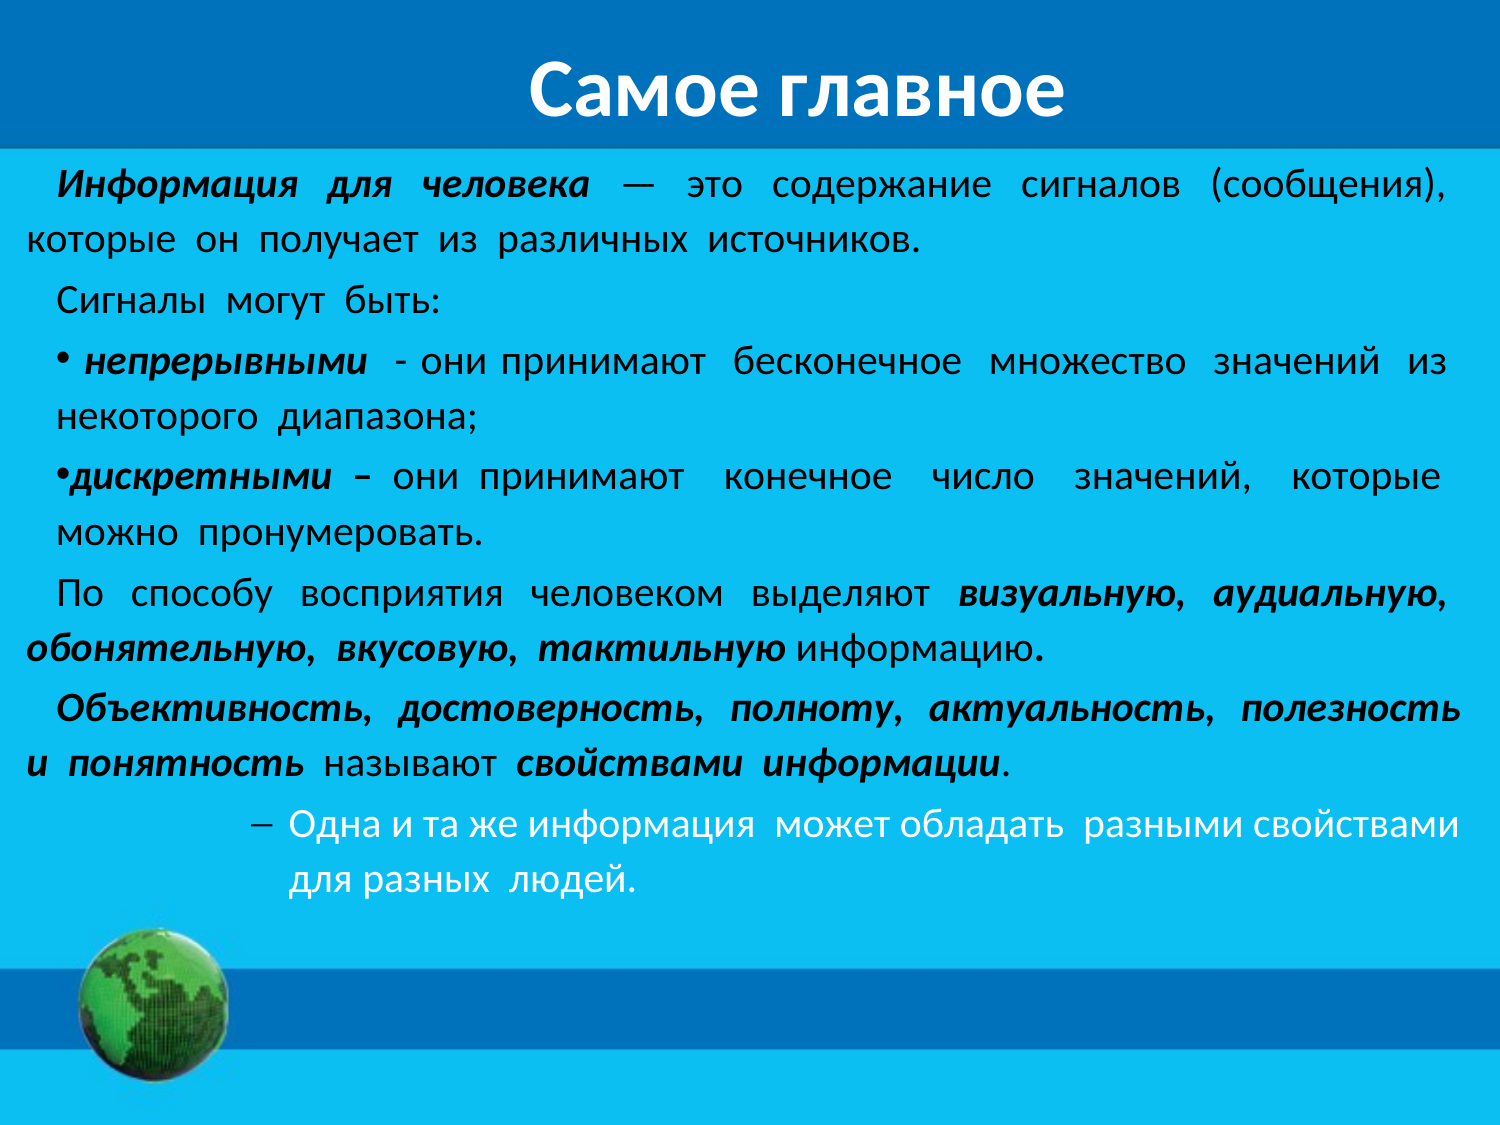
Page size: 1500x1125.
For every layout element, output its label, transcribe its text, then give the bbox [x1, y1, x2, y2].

picture [0, 0, 1500, 146]
text_box Информация для человека — это содержание сигналов (сообщения), которые он получает из различных источников. Сигналы могут быть: непрерывными - они принимают бесконечное множество значений из некоторого диапазона; дискретными – они принимают конечное число значений, которые можно пронумеровать. По способу восприятия человеком выделяют визуальную, аудиальную, обонятельную, вкусовую, тактильную информацию. Объективность, достоверность, полноту, актуальность, полезность и понятность называют свойствами информации. Одна и та же информация может обладать разными свойствами для разных людей. [11, 142, 1477, 909]
text_box Самое главное [171, 30, 1425, 135]
picture [0, 924, 1500, 1084]
